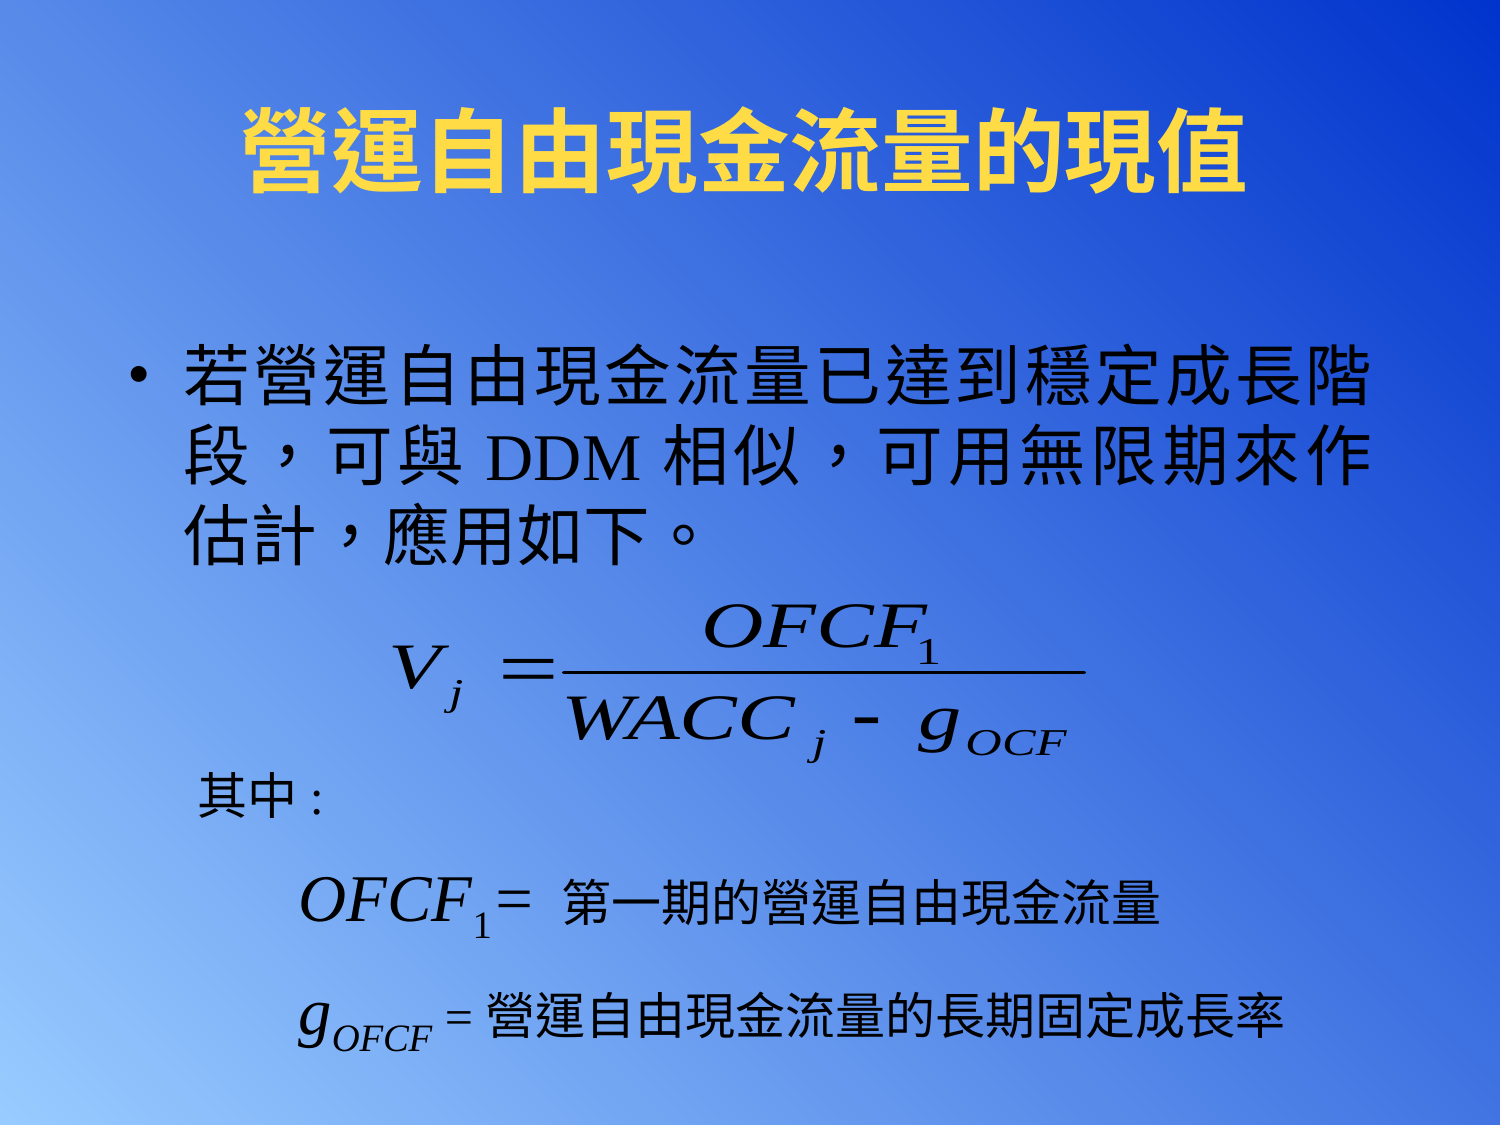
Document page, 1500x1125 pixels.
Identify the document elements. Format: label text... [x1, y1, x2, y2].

title 營運自由現金流量的現值 [53, 54, 1436, 243]
chart [383, 586, 1105, 763]
text_box 其中: OFCF1= 第一期的營運自由現金流量 gOFCF =營運自由現金流量的長期固定成長率 [183, 763, 1329, 1059]
list 若營運自由現金流量已達到穩定成長階段，可與DDM相似，可用無限期來作估計，應用如下。 [112, 326, 1388, 1002]
